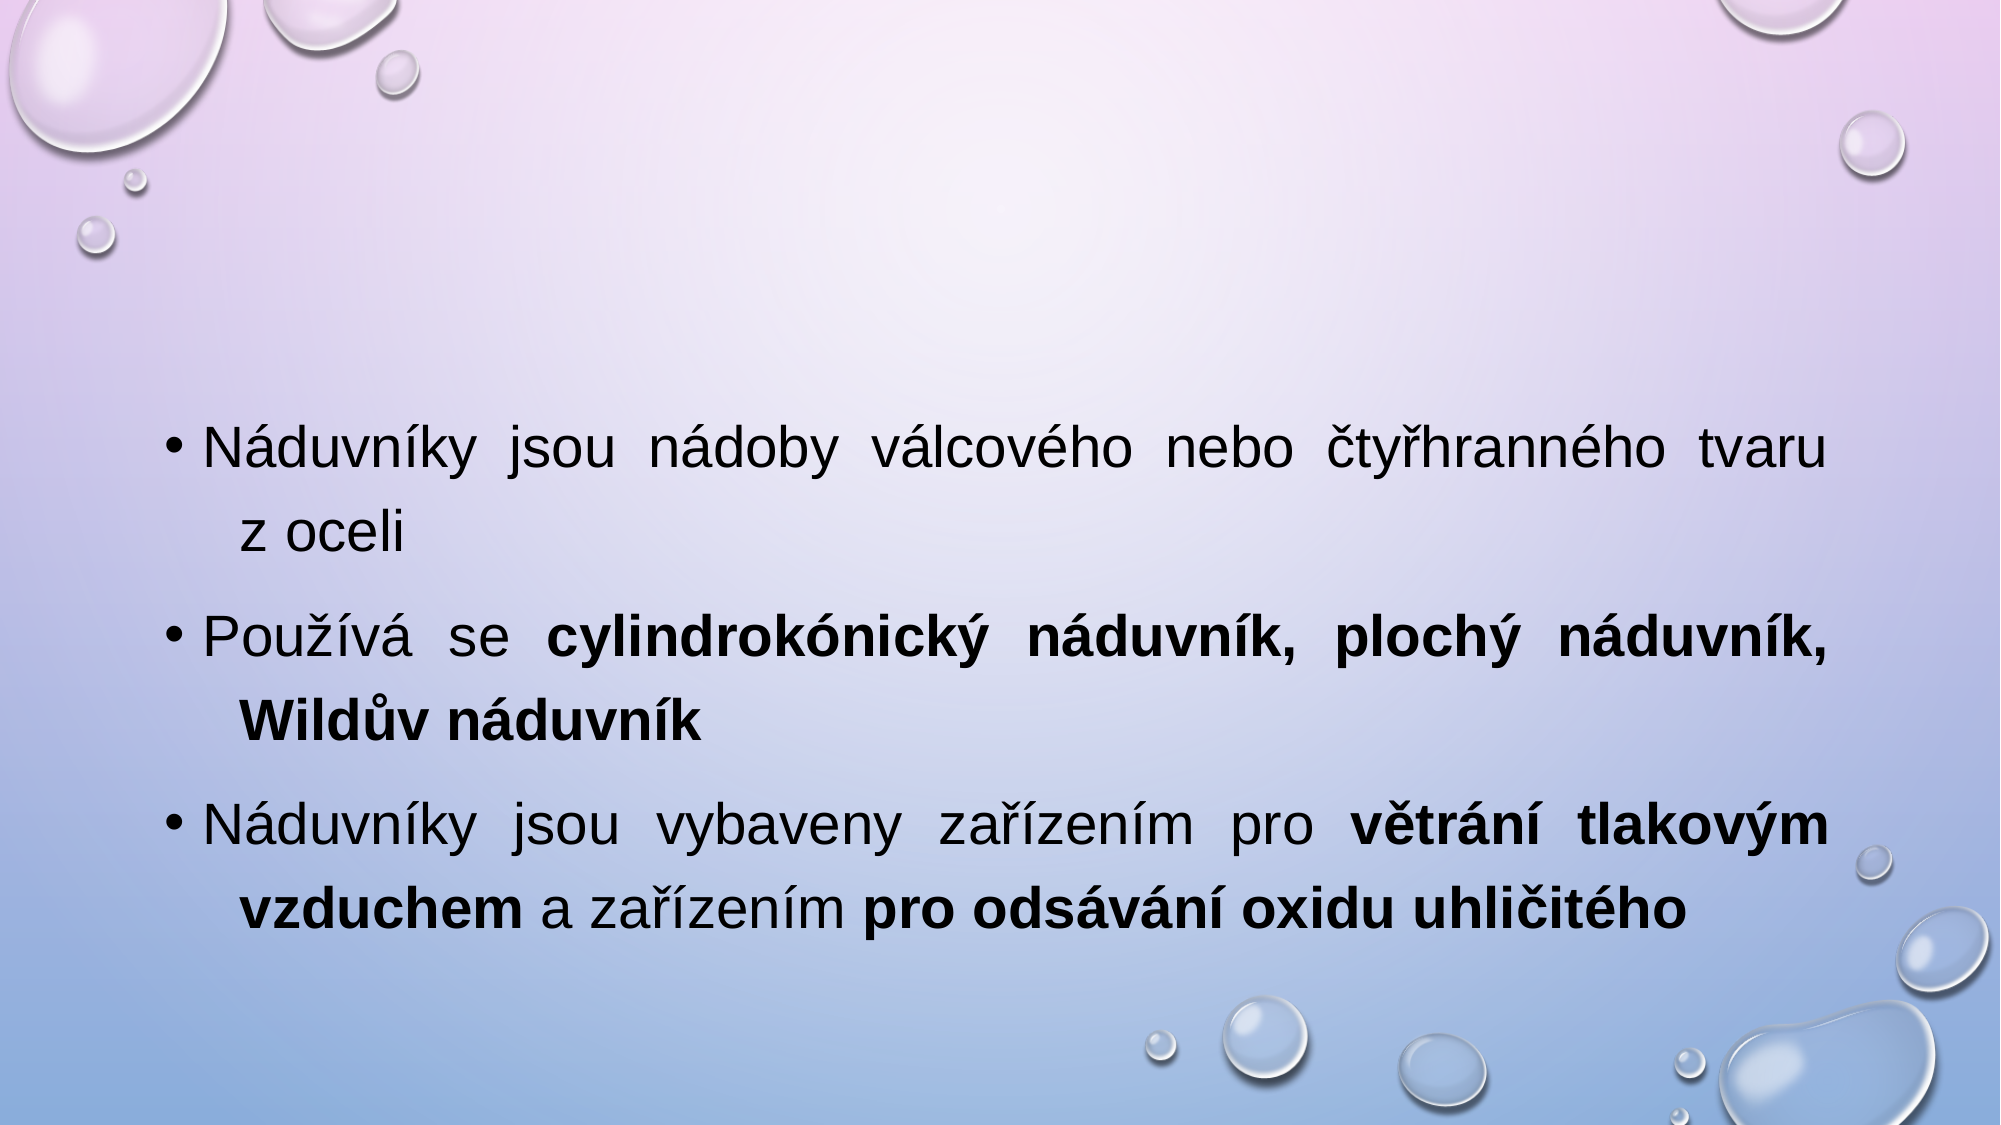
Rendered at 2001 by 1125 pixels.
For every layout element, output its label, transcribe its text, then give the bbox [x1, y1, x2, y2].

title [149, 101, 1851, 364]
list Náduvníky jsou nádoby válcového nebo čtyřhranného tvaru z oceli Používá se cylindrokónický náduvník, plochý náduvník, Wildův náduvník Náduvníky jsou vybaveny zařízením pro větrání tlakovým vzduchem a zařízením pro odsávání oxidu uhličitého [149, 388, 1850, 950]
